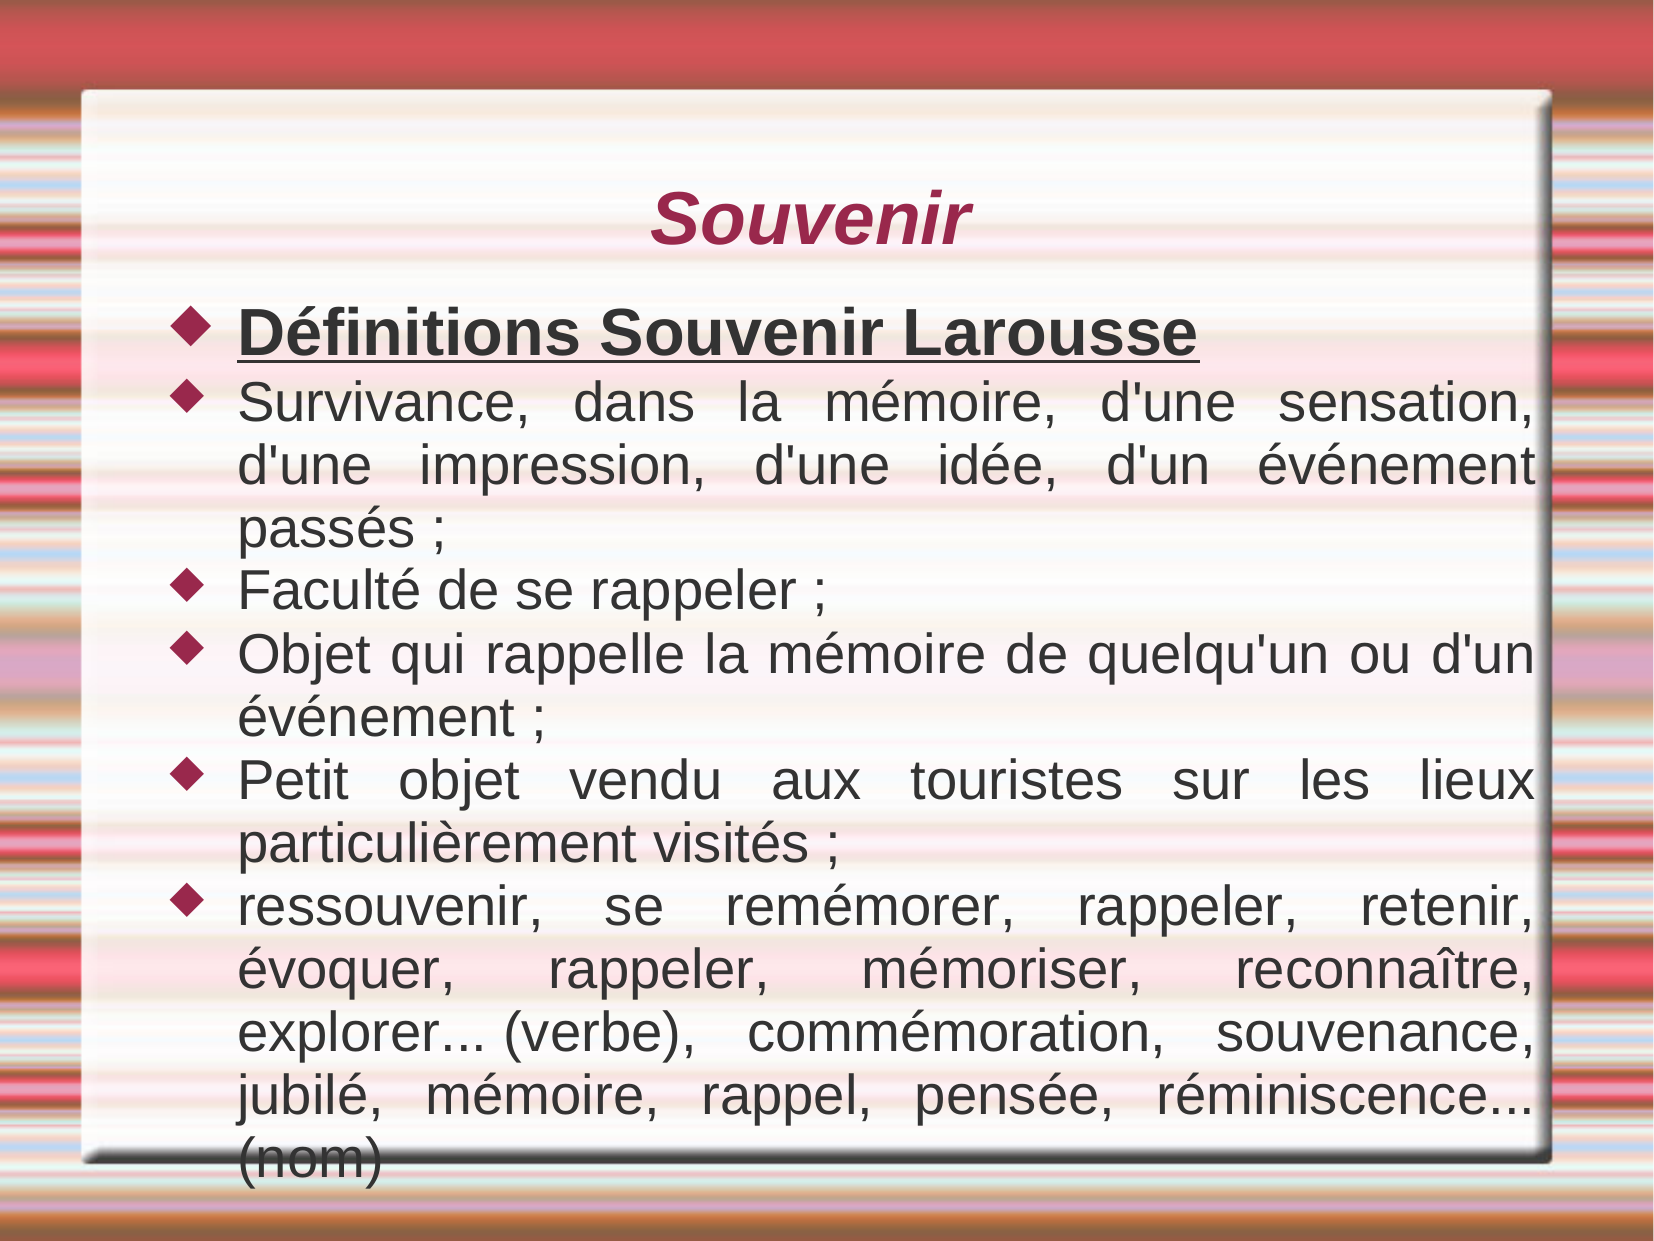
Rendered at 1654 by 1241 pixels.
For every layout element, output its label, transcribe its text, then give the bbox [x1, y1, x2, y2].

list Définitions Souvenir Larousse Survivance, dans la mémoire, d'une sensation, d'une impression, d'une idée, d'un événement passés ; Faculté de se rappeler ; Objet qui rappelle la mémoire de quelqu'un ou d'un événement ; Petit objet vendu aux touristes sur les lieux particulièrement visités ; ressouvenir, se remémorer, rappeler, retenir, évoquer, rappeler, mémoriser, reconnaître, explorer... (verbe), commémoration, souvenance, jubilé, mémoire, rappel, pensée, réminiscence... (nom) [154, 295, 1536, 1187]
title Souvenir [88, 114, 1534, 322]
picture [0, 0, 1654, 1241]
